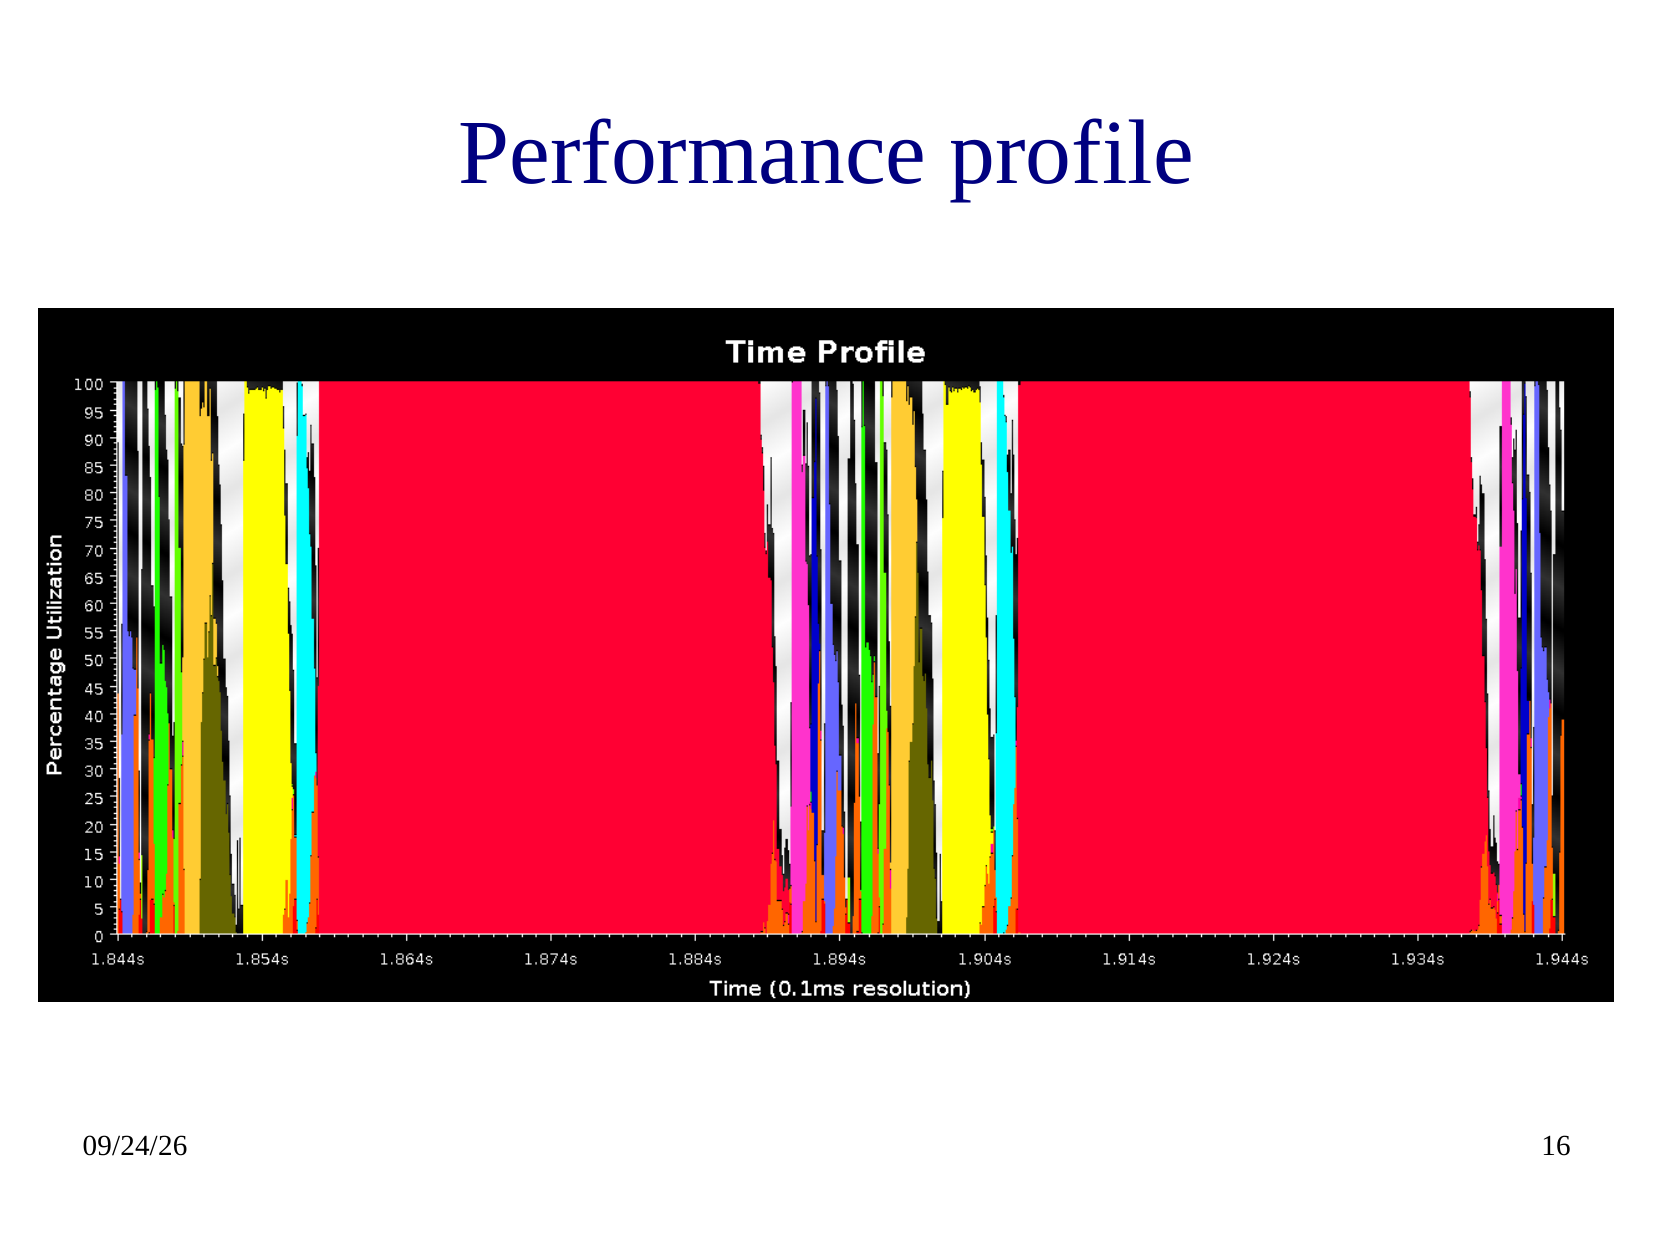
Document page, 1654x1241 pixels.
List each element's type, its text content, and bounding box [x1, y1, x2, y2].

picture [38, 308, 1614, 1002]
title Performance profile [82, 49, 1571, 257]
